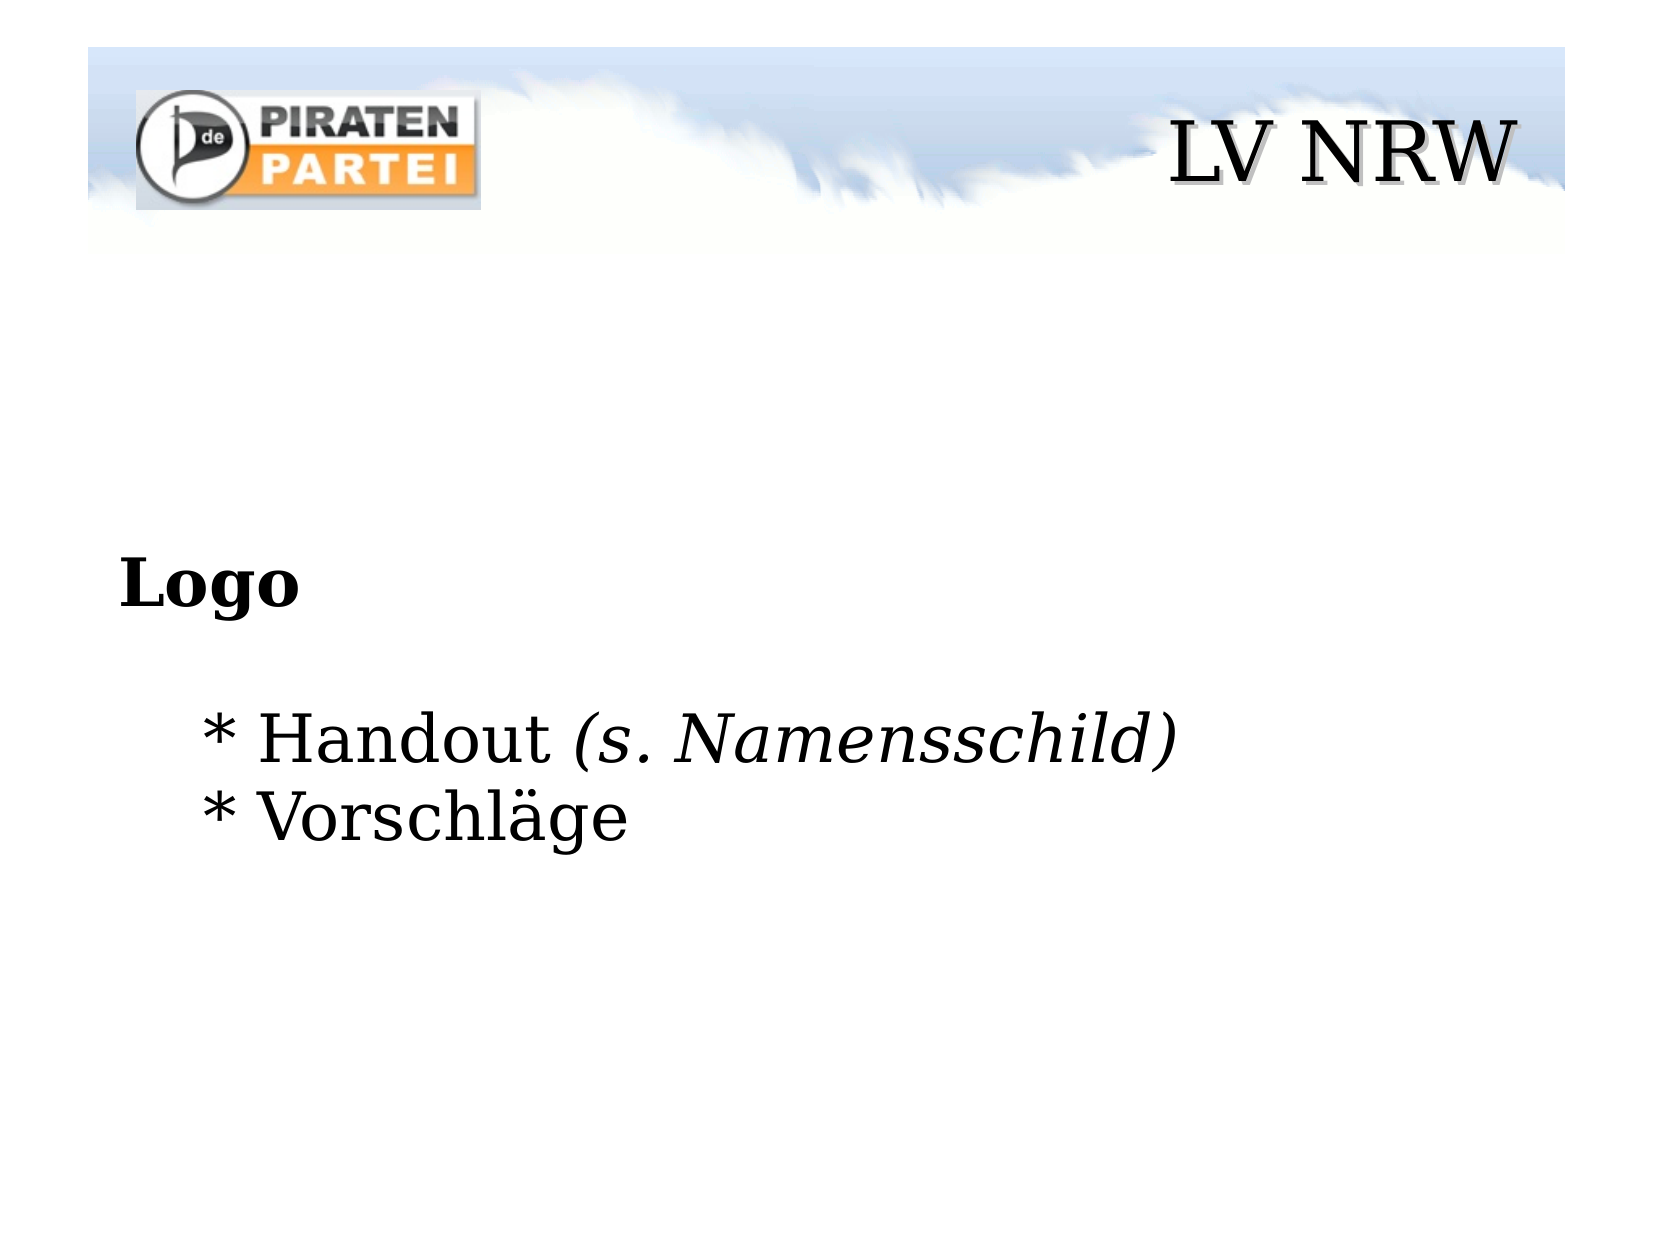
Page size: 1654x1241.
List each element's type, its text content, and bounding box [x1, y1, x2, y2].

title LV NRW [82, 49, 1571, 257]
picture [136, 90, 481, 210]
subtitle Logo * Handout (s. Namensschild) * Vorschläge [82, 297, 1571, 1102]
